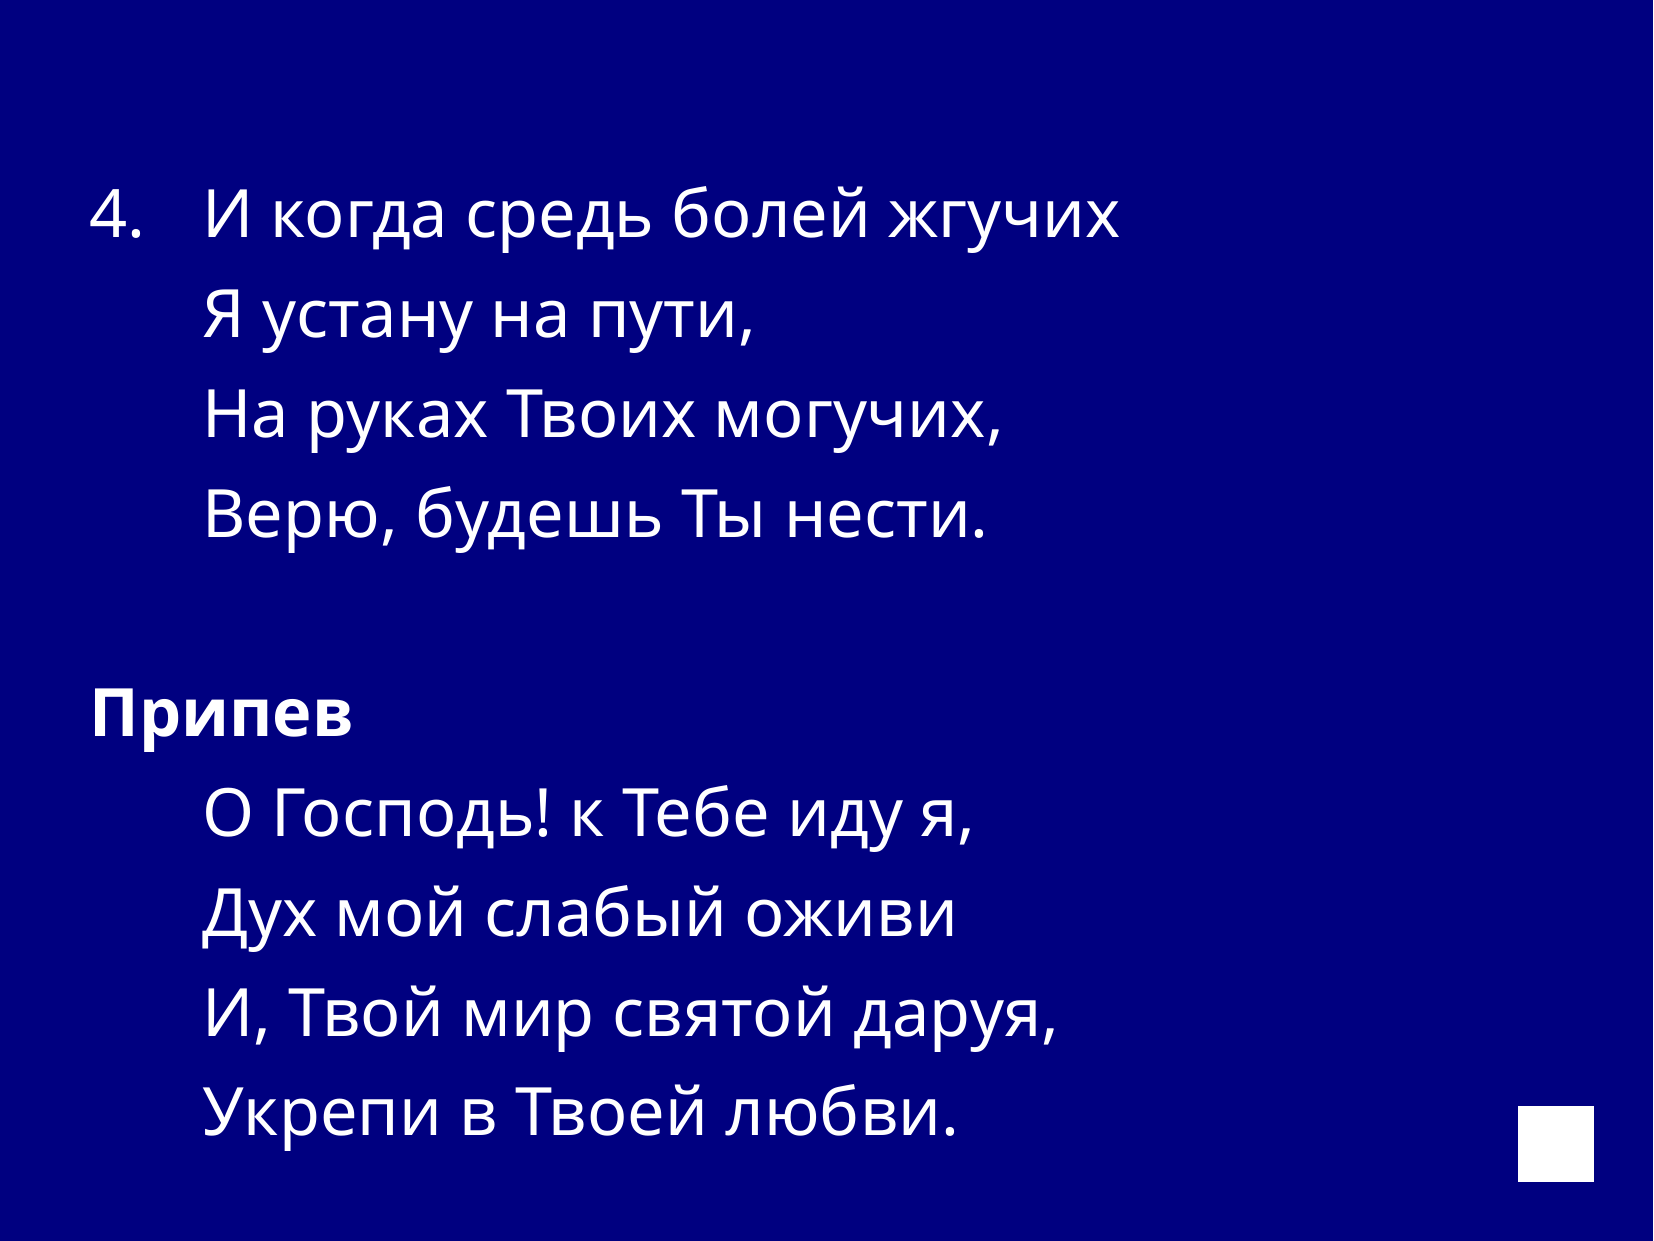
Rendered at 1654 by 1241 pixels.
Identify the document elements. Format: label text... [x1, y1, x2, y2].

text_box 4. И когда средь болей жгучих Я устану на пути, На руках Твоих могучих, Верю, будешь Ты нести. Припев О Господь! к Тебе иду я, Дух мой слабый оживи И, Твой мир святой даруя, Укрепи в Твоей любви. [75, 150, 1576, 1163]
text_box [1518, 1106, 1594, 1182]
